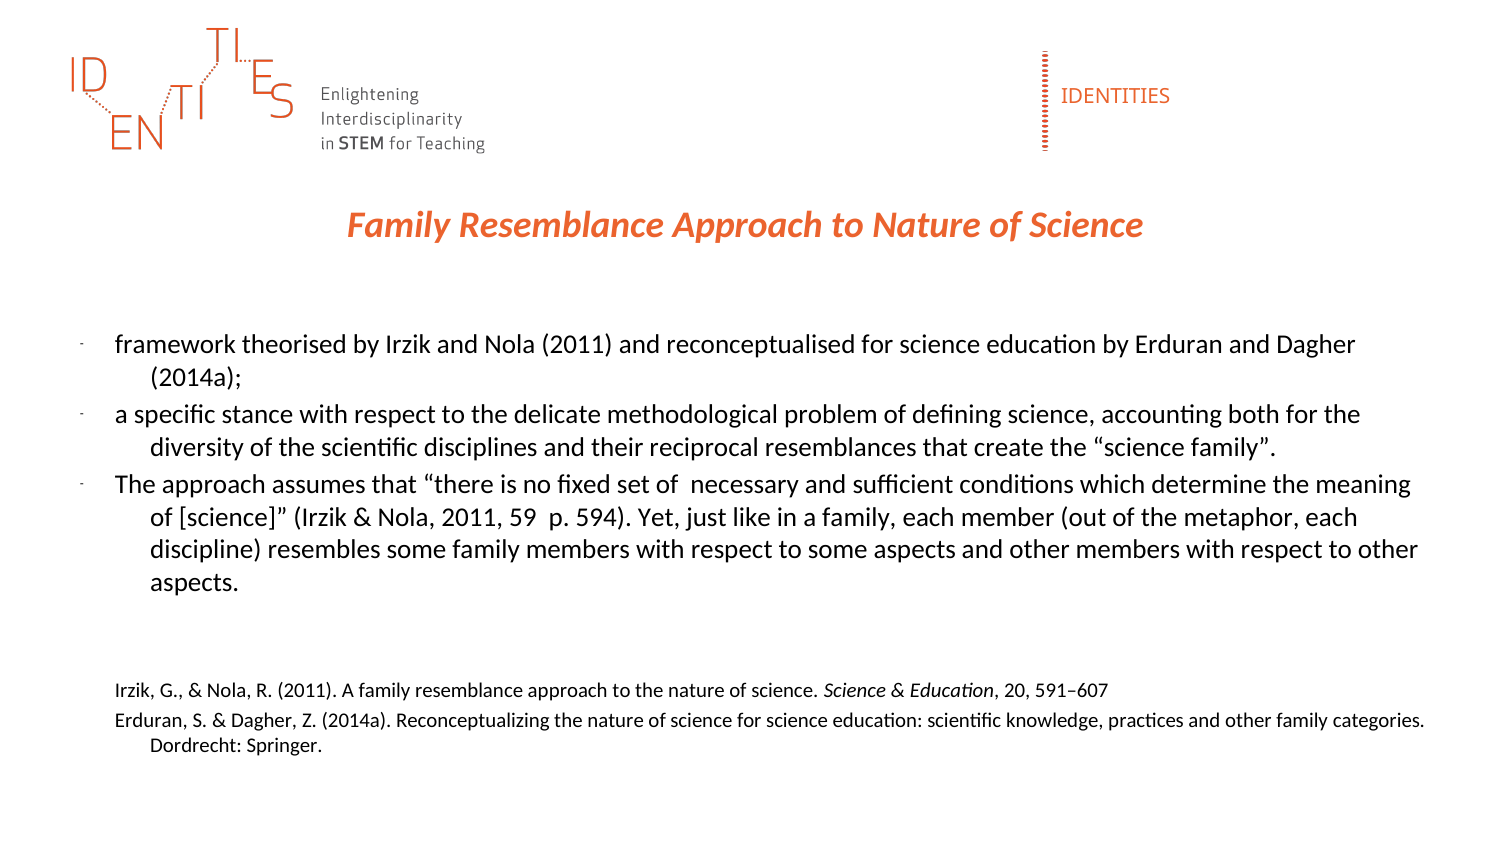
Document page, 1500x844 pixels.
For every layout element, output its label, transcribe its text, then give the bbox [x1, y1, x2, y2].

list framework theorised by Irzik and Nola (2011) and reconceptualised for science education by Erduran and Dagher (2014a); a specific stance with respect to the delicate methodological problem of defining science, accounting both for the diversity of the scientific disciplines and their reciprocal resemblances that create the “science family”. The approach assumes that “there is no fixed set of necessary and sufficient conditions which determine the meaning of [science]” (Irzik & Nola, 2011, 59 p. 594). Yet, just like in a family, each member (out of the metaphor, each discipline) resembles some family members with respect to some aspects and other members with respect to other aspects. Irzik, G., & Nola, R. (2011). A family resemblance approach to the nature of science. Science & Education, 20, 591–607 Erduran, S. & Dagher, Z. (2014a). Reconceptualizing the nature of science for science education: scientific knowledge, practices and other family categories. Dordrecht: Springer. [64, 319, 1447, 811]
text_box IDENTITIES [1051, 74, 1319, 116]
list Family Resemblance Approach to Nature of Science [332, 198, 1180, 278]
picture [1042, 51, 1051, 151]
picture [71, 24, 485, 157]
